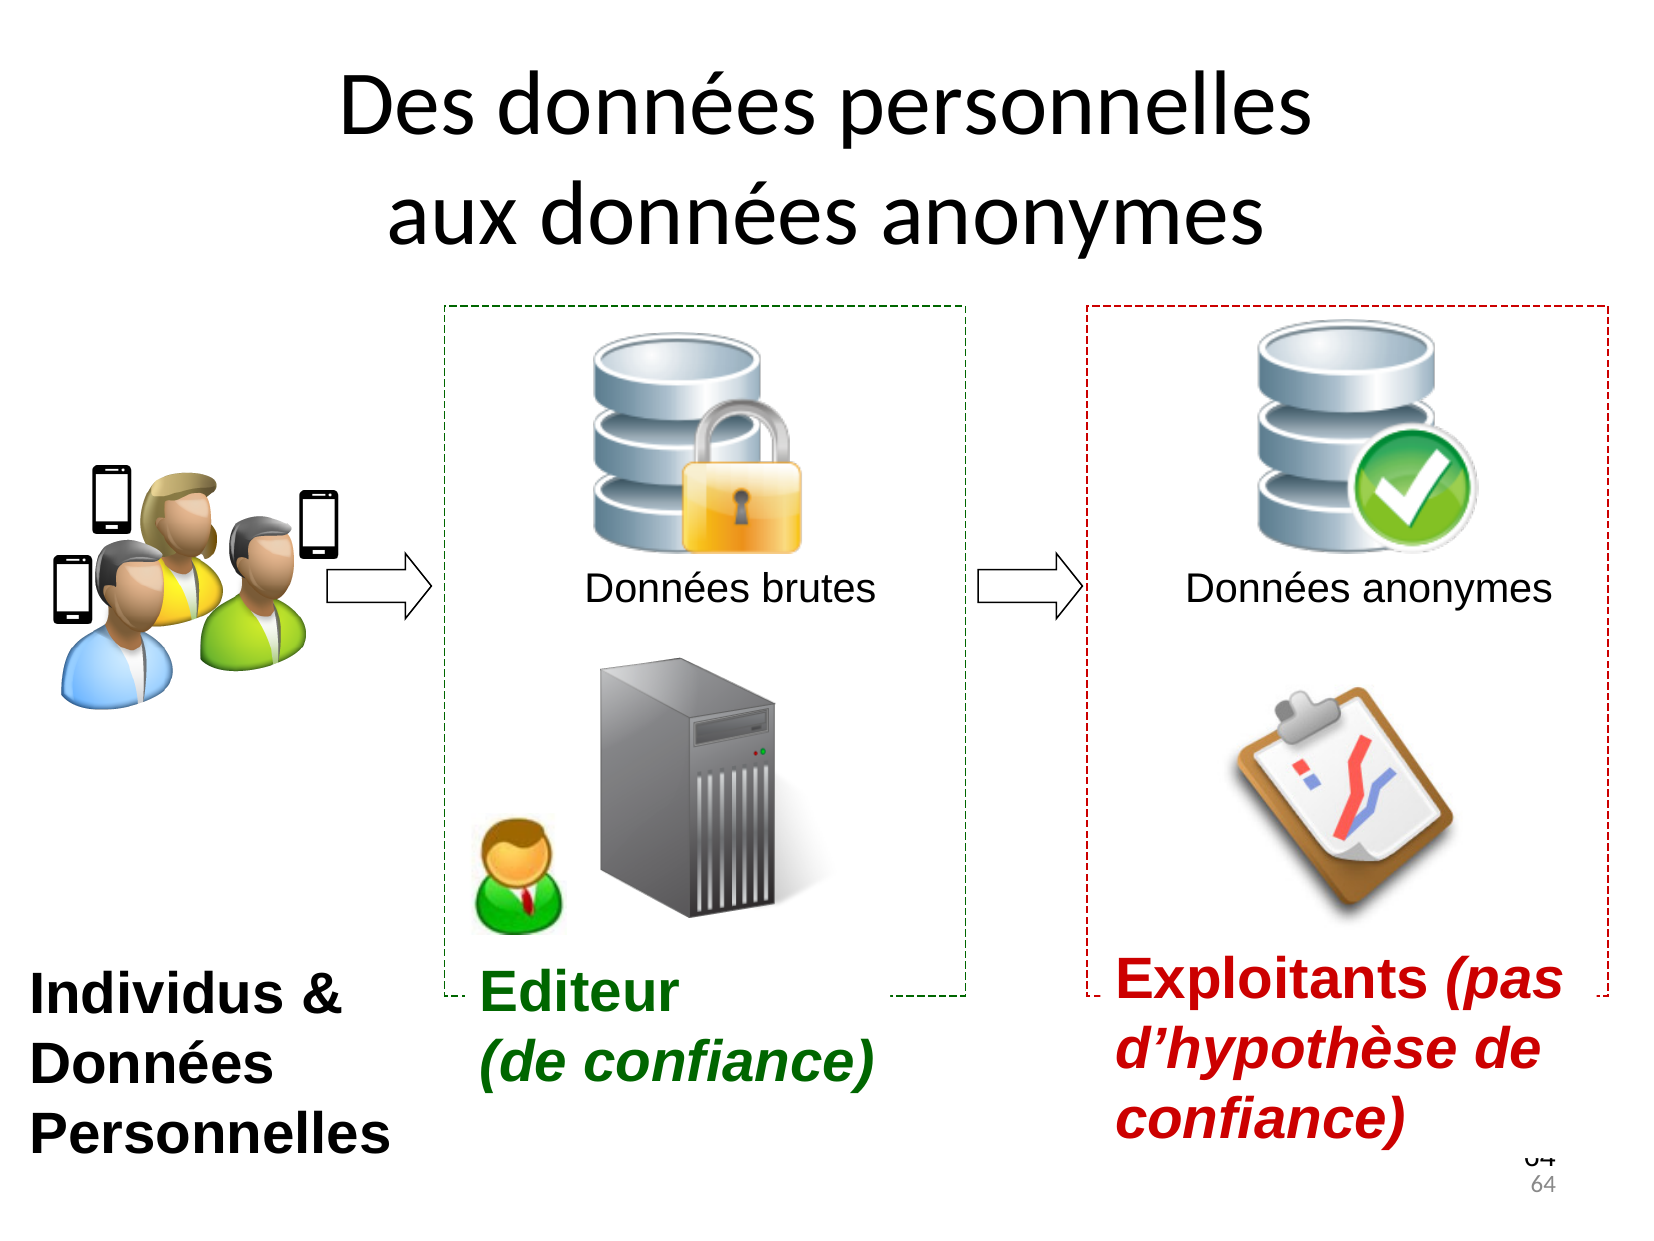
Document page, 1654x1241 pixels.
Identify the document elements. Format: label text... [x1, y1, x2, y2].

text_box Données brutes [569, 553, 892, 619]
picture [600, 657, 862, 919]
picture [1251, 319, 1486, 554]
picture [38, 462, 353, 710]
text_box Données anonymes [1170, 553, 1569, 619]
text_box Editeur (de confiance) [465, 945, 891, 1101]
picture [587, 332, 809, 554]
picture [1217, 675, 1465, 932]
text_box Individus & Données Personnelles [14, 947, 408, 1173]
text_box <number> [1185, 1159, 1571, 1216]
text_box Exploitants (pas d’hypothèse de confiance) [1100, 932, 1597, 1159]
picture [465, 813, 567, 935]
text_box Des données personnelles aux données anonymes [82, 49, 1571, 257]
